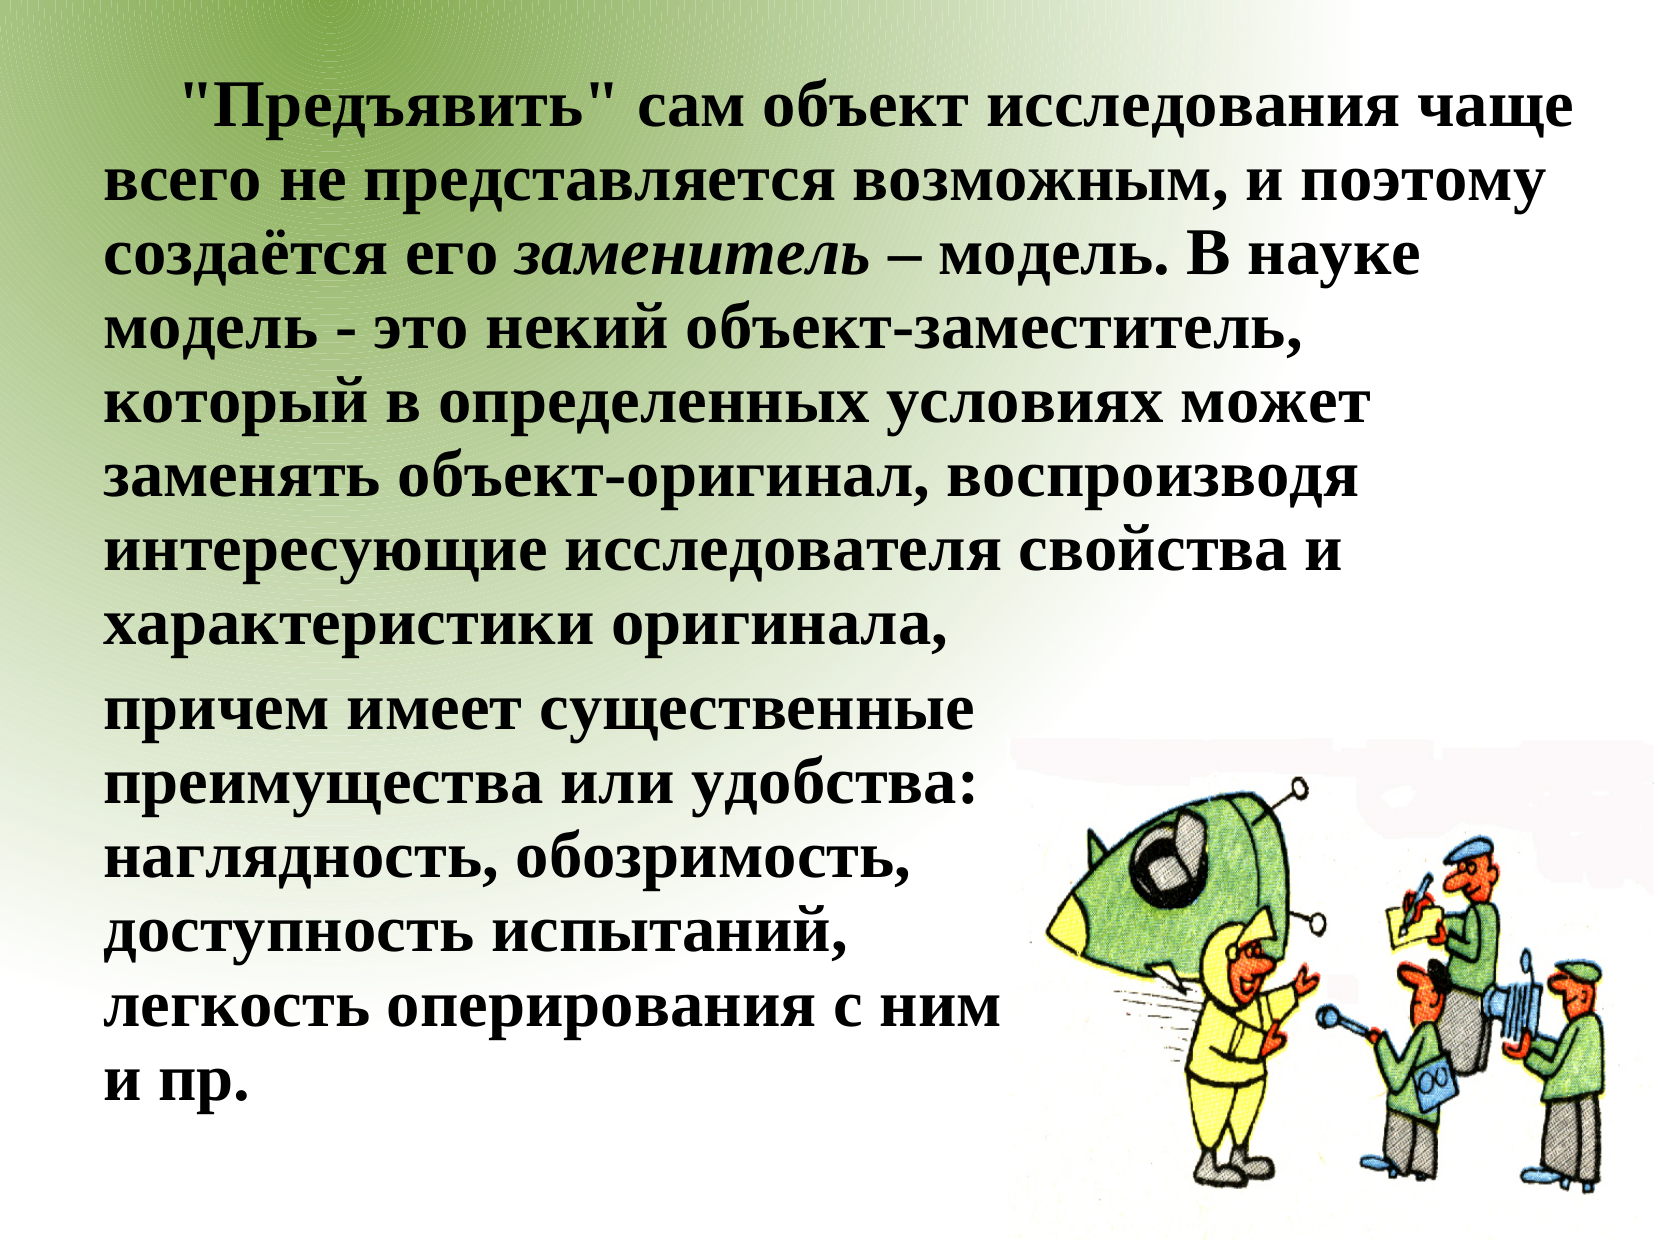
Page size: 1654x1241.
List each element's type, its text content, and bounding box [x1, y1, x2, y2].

text_box причем имеет существенные преимущества или удобства: наглядность, обозримость, доступность испытаний, легкость оперирования с ним и пр. [88, 662, 1034, 1123]
text_box "Предъявить" сам объект исследования чаще всего не представляется возможным, и поэтому создаётся его заменитель – модель. В науке модель - это некий объект-заместитель, который в определенных условиях может заменять объект-оригинал, воспроизводя интересующие исследователя свойства и характеристики оригинала, [88, 59, 1595, 667]
picture [1007, 738, 1654, 1241]
